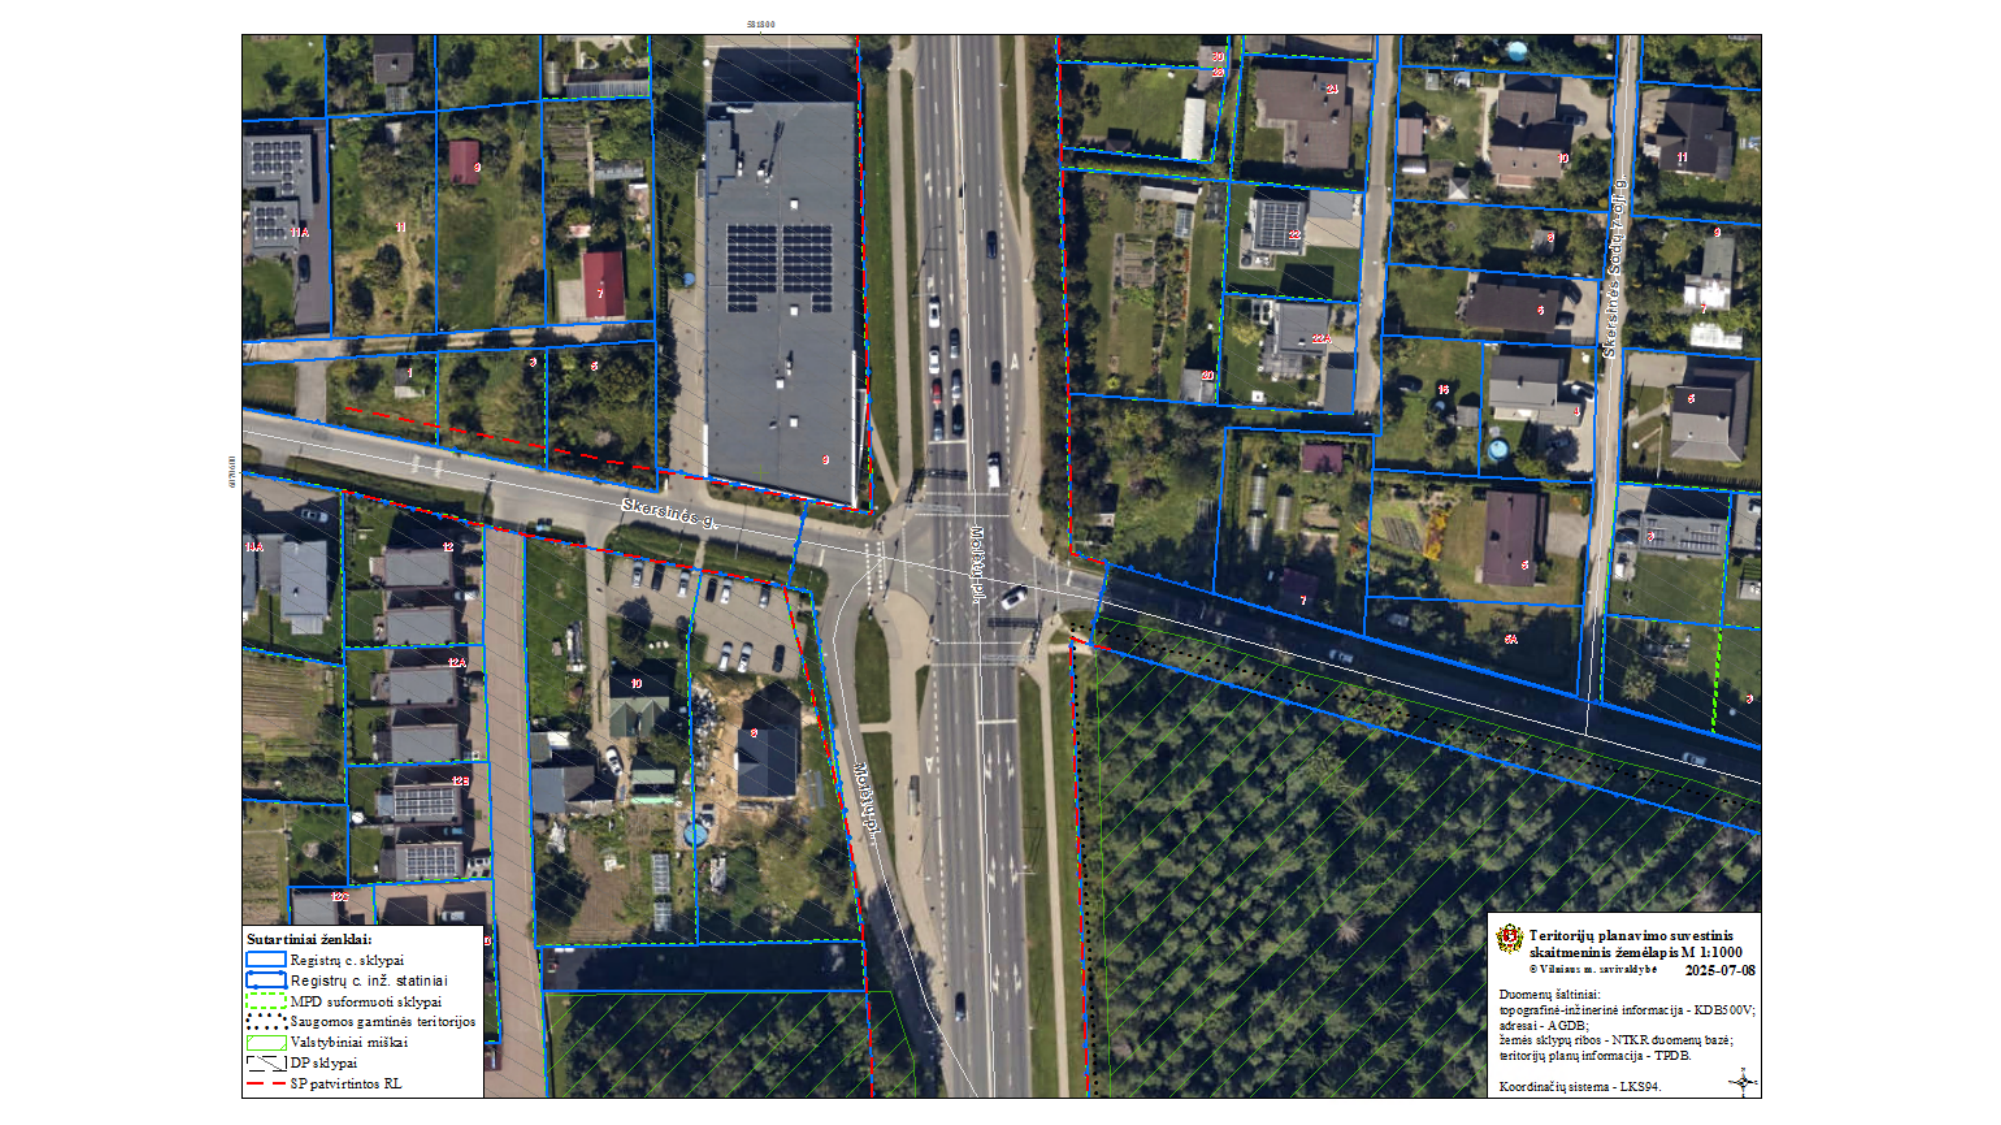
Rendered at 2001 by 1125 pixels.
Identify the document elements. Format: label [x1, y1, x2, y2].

picture [200, 0, 1800, 1125]
